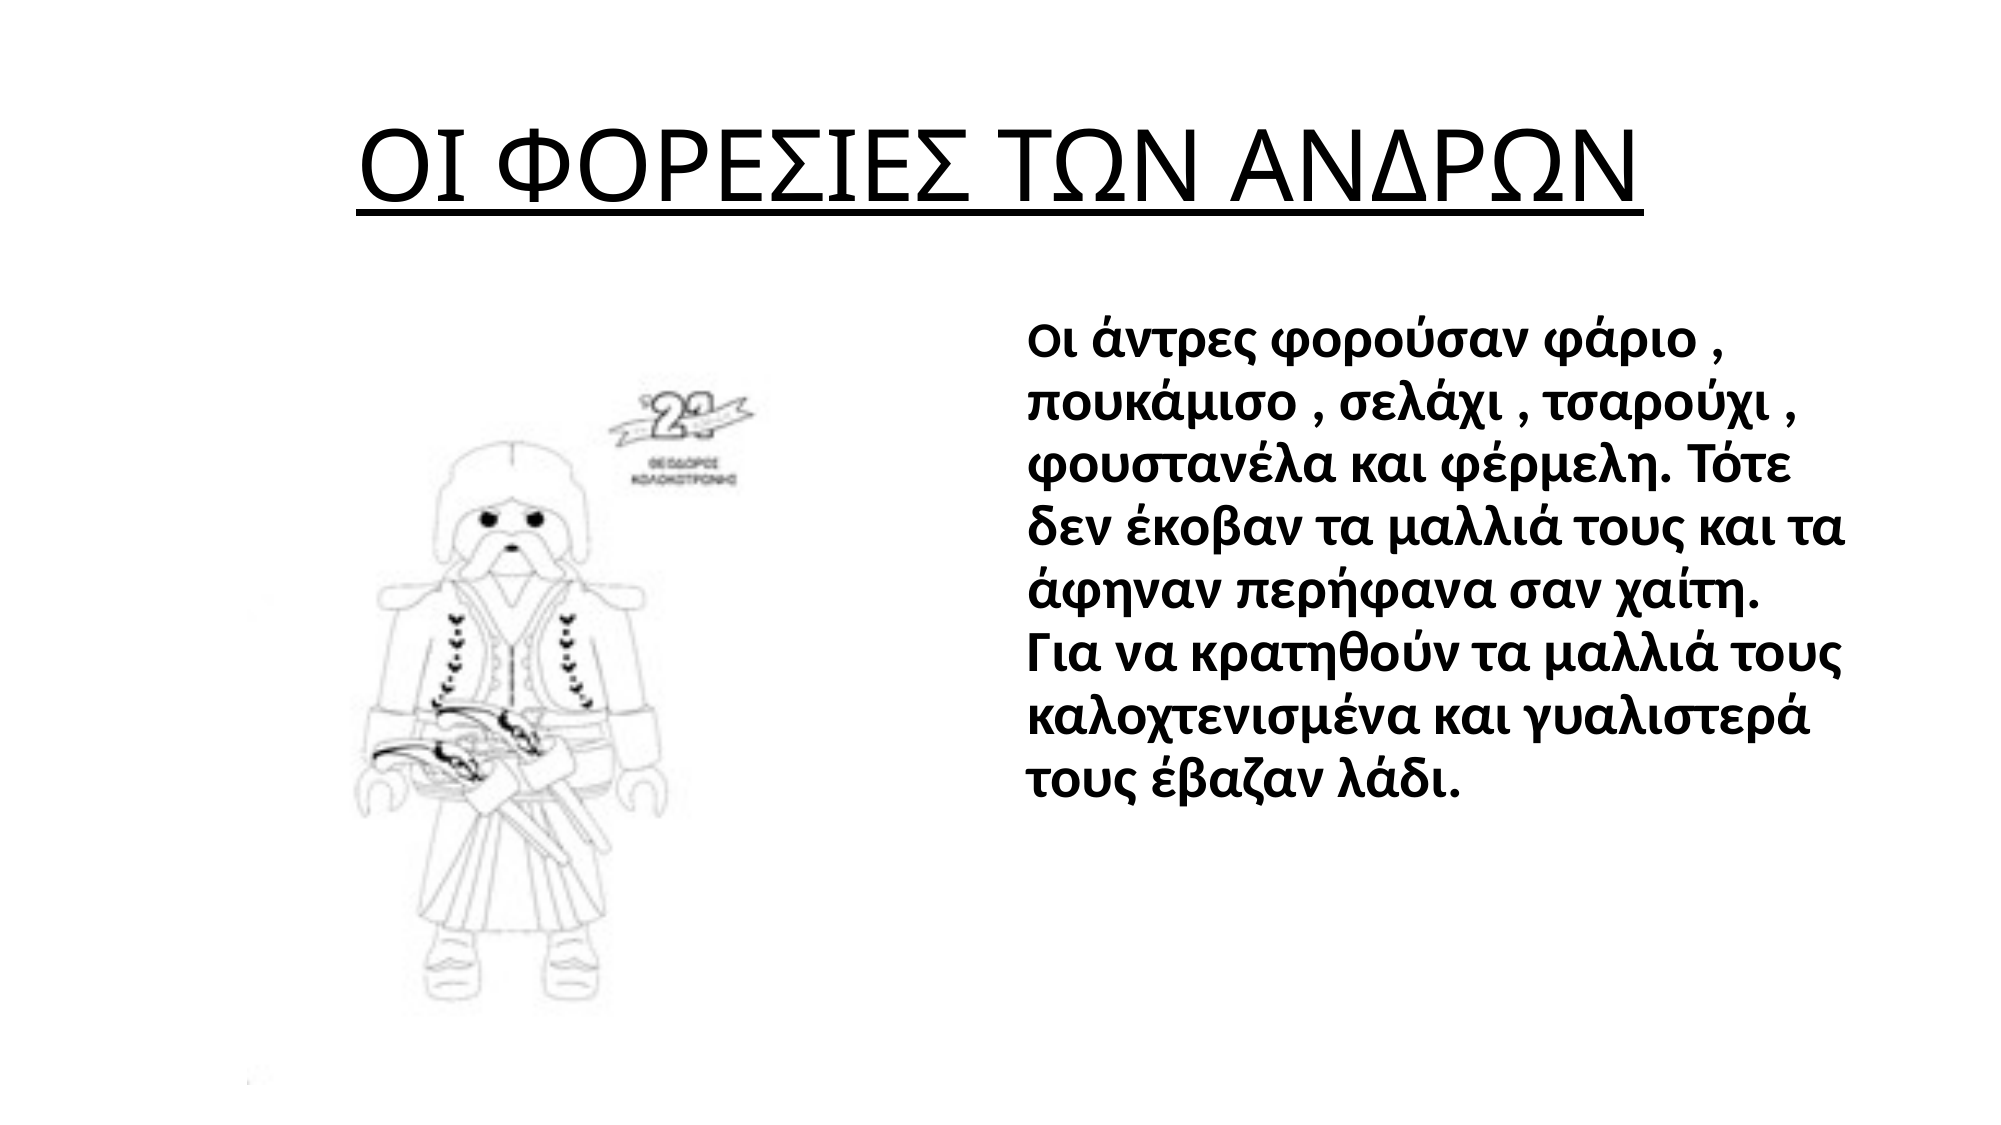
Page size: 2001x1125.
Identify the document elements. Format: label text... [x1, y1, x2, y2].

title ΟΙ ΦΟΡΕΣΙΕΣ ΤΩΝ ΑΝΔΡΩΝ [137, 59, 1863, 278]
picture [247, 350, 790, 1085]
list Οι άντρες φορούσαν φάριο , πουκάμισο , σελάχι , τσαρούχι , φουστανέλα και φέρμελη. Τότε δεν έκοβαν τα μαλλιά τους και τα άφηναν περήφανα σαν χαίτη. Για να κρατηθούν τα μαλλιά τους καλοχτενισμένα και γυαλιστερά τους έβαζαν λάδι. [1012, 299, 1863, 1014]
